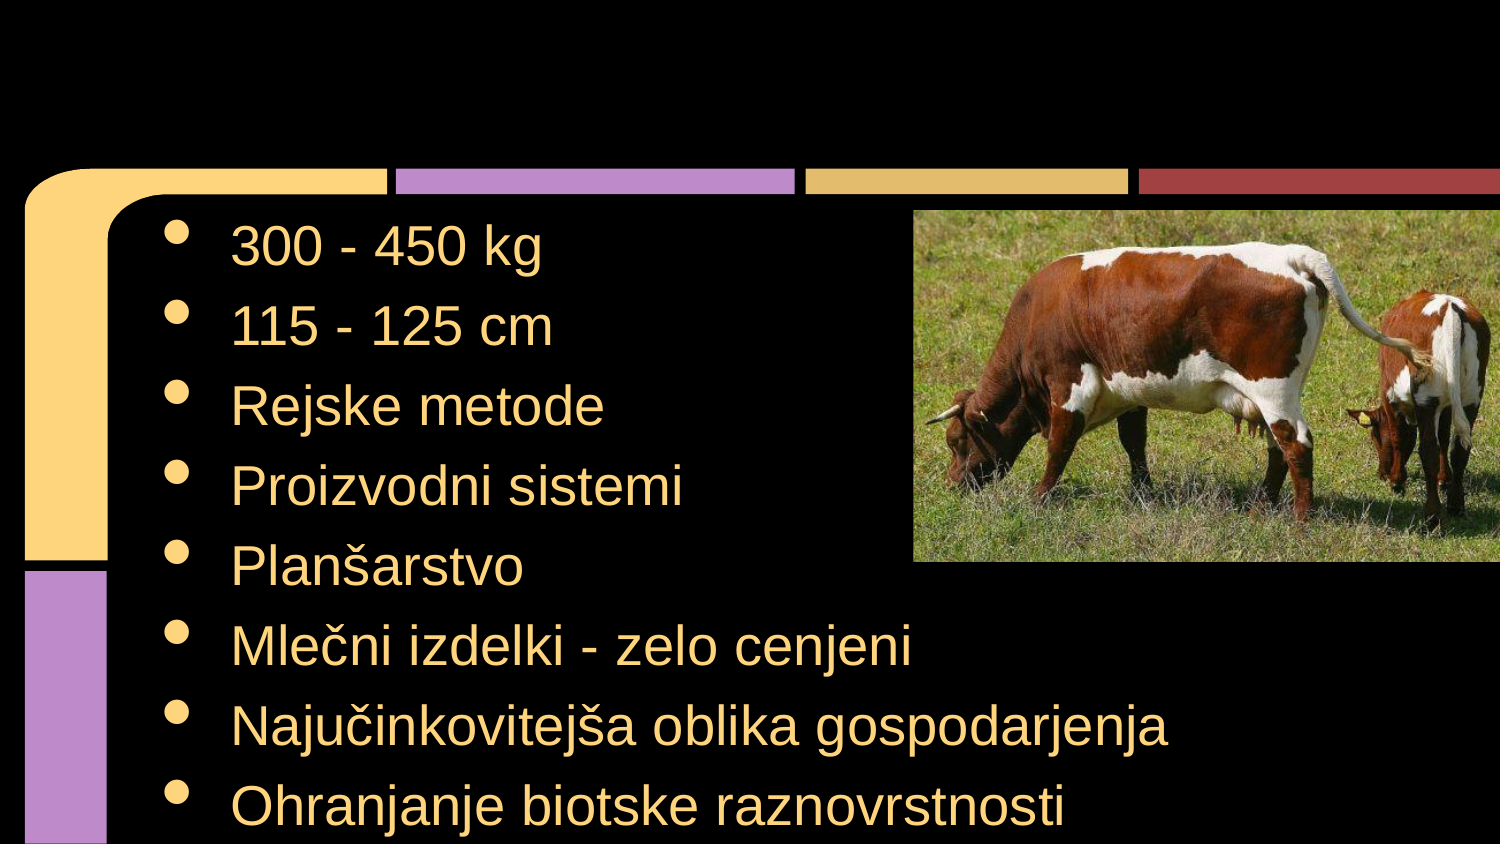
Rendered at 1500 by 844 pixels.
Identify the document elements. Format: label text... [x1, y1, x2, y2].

list 300 - 450 kg 115 - 125 cm Rejske metode Proizvodni sistemi Planšarstvo Mlečni izdelki - zelo cenjeni Najučinkovitejša oblika gospodarjenja Ohranjanje biotske raznovrstnosti [140, 194, 1425, 809]
text_box [913, 210, 1500, 562]
